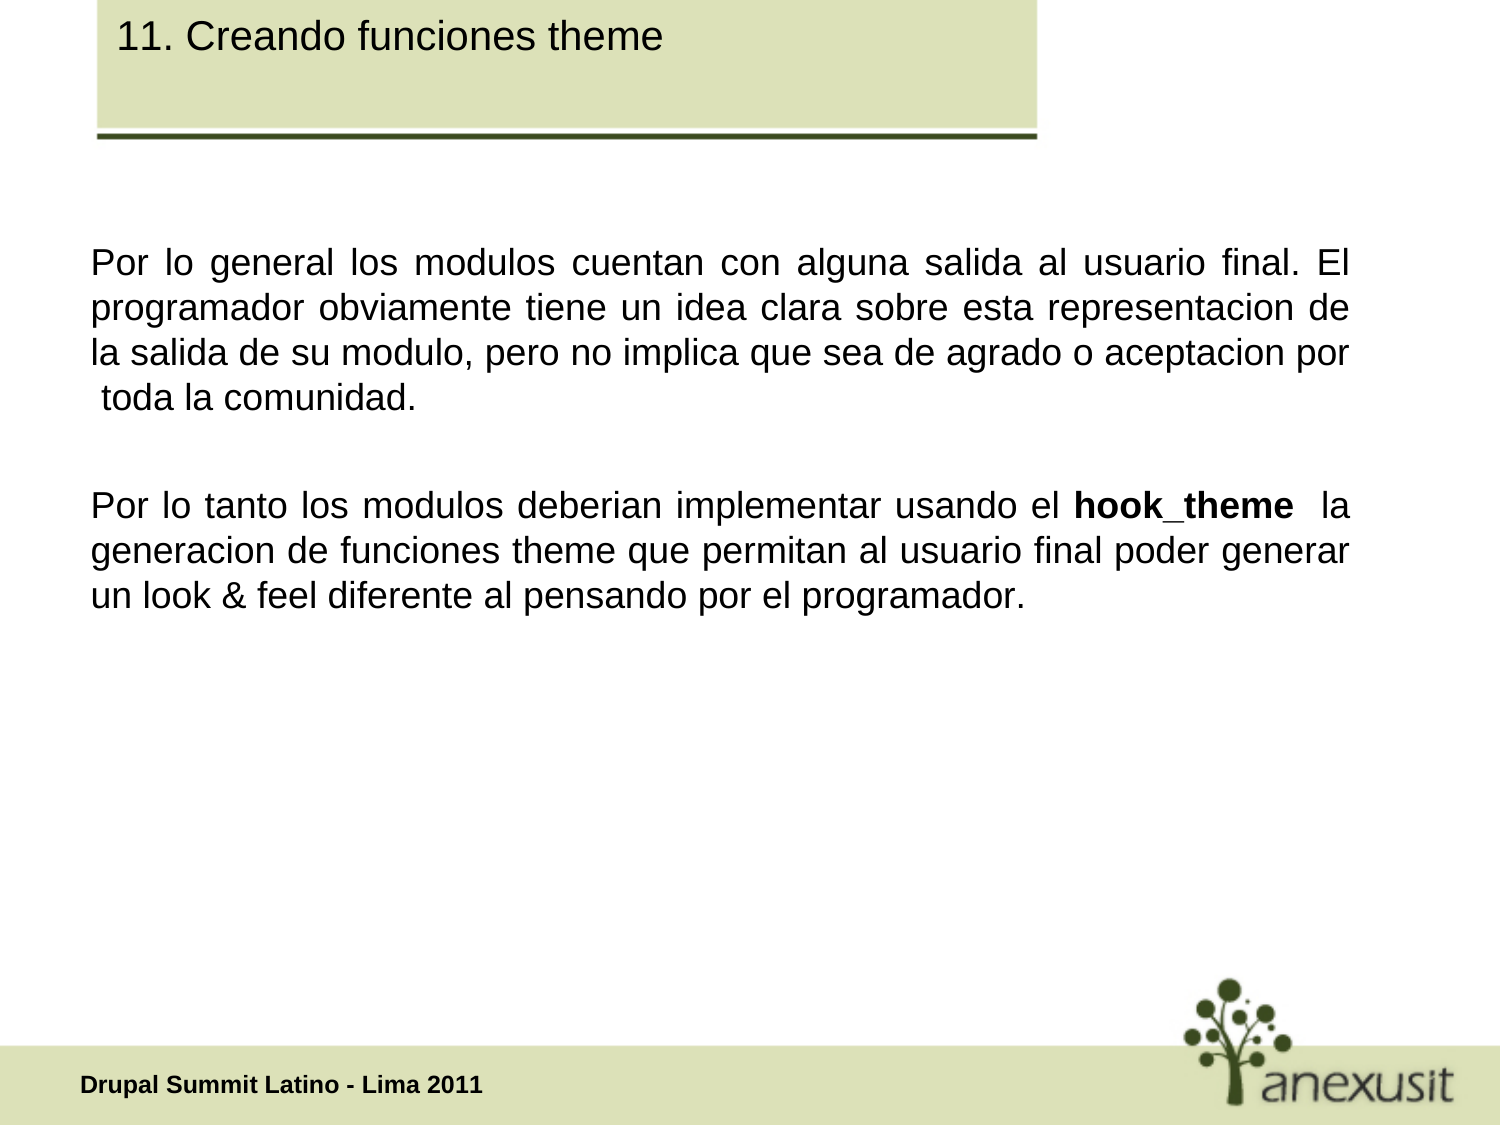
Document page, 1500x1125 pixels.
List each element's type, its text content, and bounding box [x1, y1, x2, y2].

text_box Drupal Summit Latino - Lima 2011 [65, 1060, 1066, 1106]
text_box Por lo general los modulos cuentan con alguna salida al usuario final. El programador obviamente tiene un idea clara sobre esta representacion de la salida de su modulo, pero no implica que sea de agrado o aceptacion por toda la comunidad. Por lo tanto los modulos deberian implementar usando el hook_theme la generacion de funciones theme que permitan al usuario final poder generar un look & feel diferente al pensando por el programador. [75, 229, 1366, 906]
text_box 11. Creando funciones theme [101, 0, 828, 119]
picture [0, 0, 1500, 1125]
